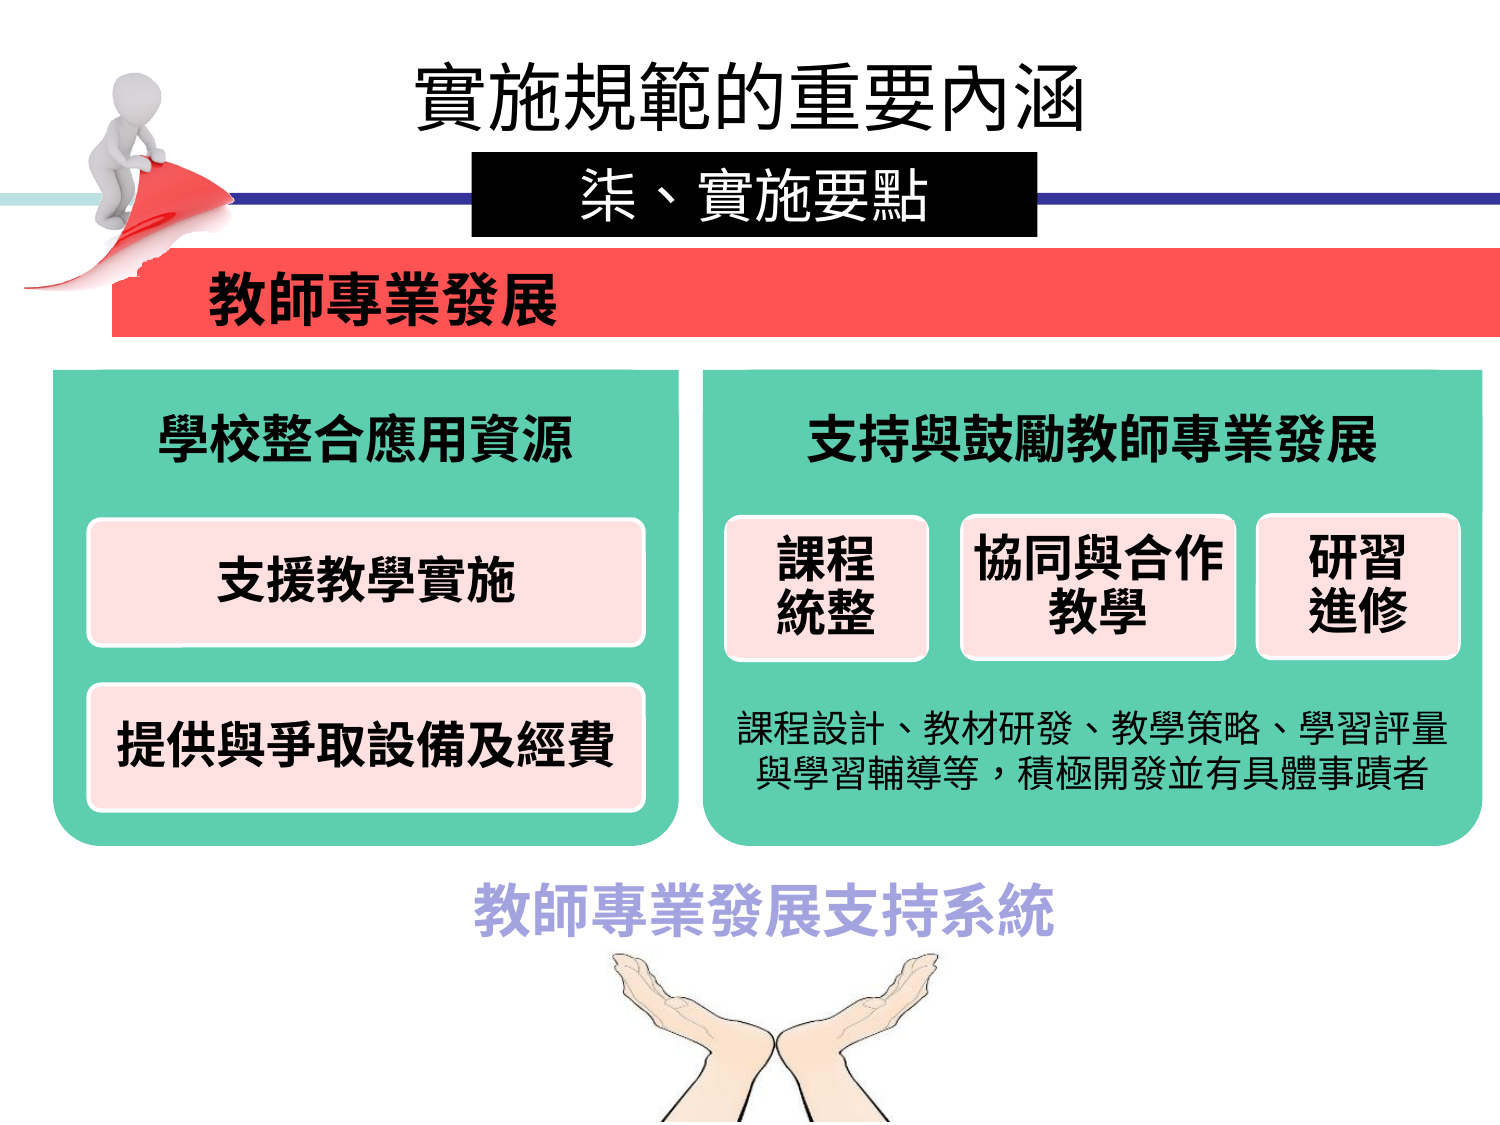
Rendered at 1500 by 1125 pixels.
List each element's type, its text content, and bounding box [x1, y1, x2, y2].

text_box 課程 統整 [727, 521, 927, 656]
text_box 支援教學實施 [98, 523, 634, 642]
picture [23, 66, 243, 296]
text_box 課程設計、教材研發、教學策略、學習評量與學習輔導等，積極開發並有具體事蹟者 [717, 698, 1468, 803]
text_box 協同與合作 教學 [963, 520, 1235, 655]
text_box [1038, 192, 1500, 205]
text_box 學校整合應用資源 [53, 369, 679, 513]
picture [572, 952, 975, 1122]
text_box 教師專業發展 [0, 231, 821, 350]
text_box 實施規範的重要內涵 [0, 42, 1500, 148]
text_box 支持與鼓勵教師專業發展 [702, 369, 1483, 513]
text_box [0, 192, 23, 206]
text_box [821, 248, 1500, 337]
text_box 提供與爭取設備及經費 [98, 688, 634, 807]
text_box [53, 513, 679, 846]
text_box 研習 進修 [1258, 519, 1458, 654]
text_box 教師專業發展支持系統 [458, 866, 1071, 952]
text_box 柒、實施要點 [471, 152, 1038, 237]
text_box [243, 192, 471, 205]
text_box [702, 513, 1483, 846]
